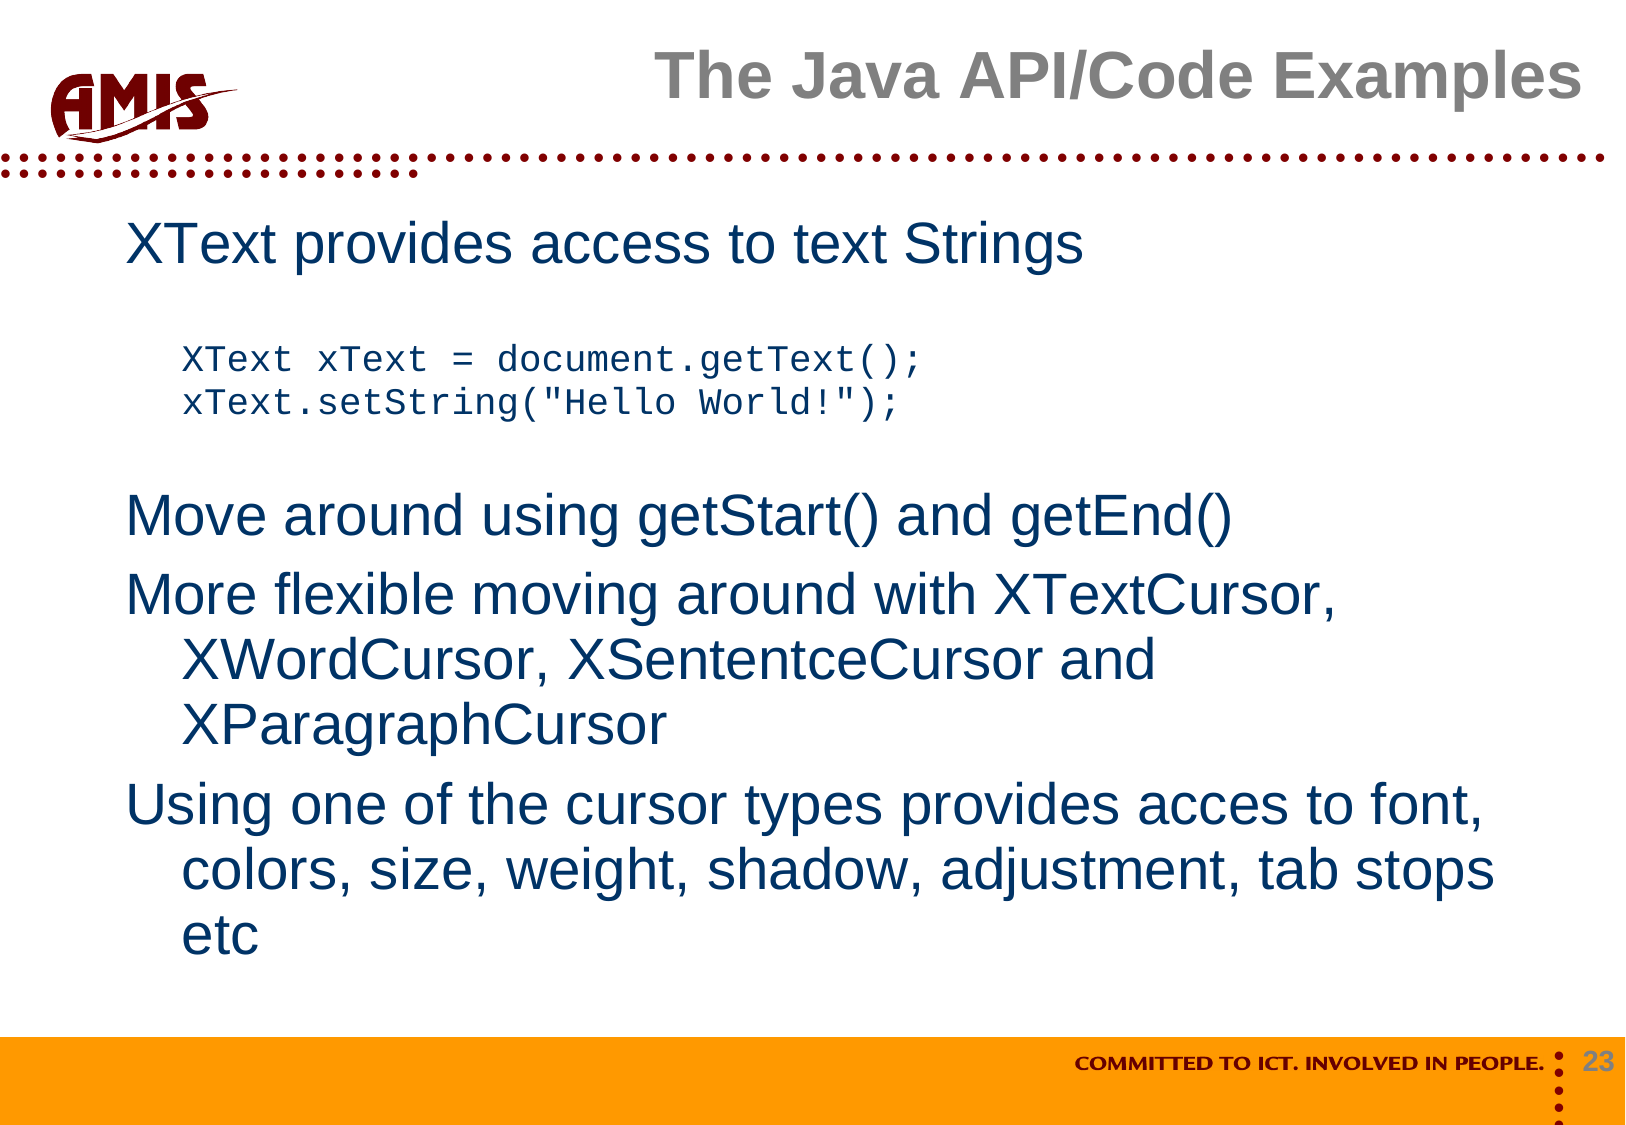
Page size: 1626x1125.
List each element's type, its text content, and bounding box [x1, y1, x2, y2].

title The Java API/Code Examples [262, 27, 1585, 123]
list XText provides access to text Strings XText xText = document.getText(); xText.setString("Hello World!"); Move around using getStart() and getEnd() More flexible moving around with XTextCursor, XWordCursor, XSententceCursor and XParagraphCursor Using one of the cursor types provides acces to font, colors, size, weight, shadow, adjustment, tab stops etc [124, 210, 1500, 1061]
picture [50, 73, 238, 144]
picture [1074, 1055, 1544, 1071]
